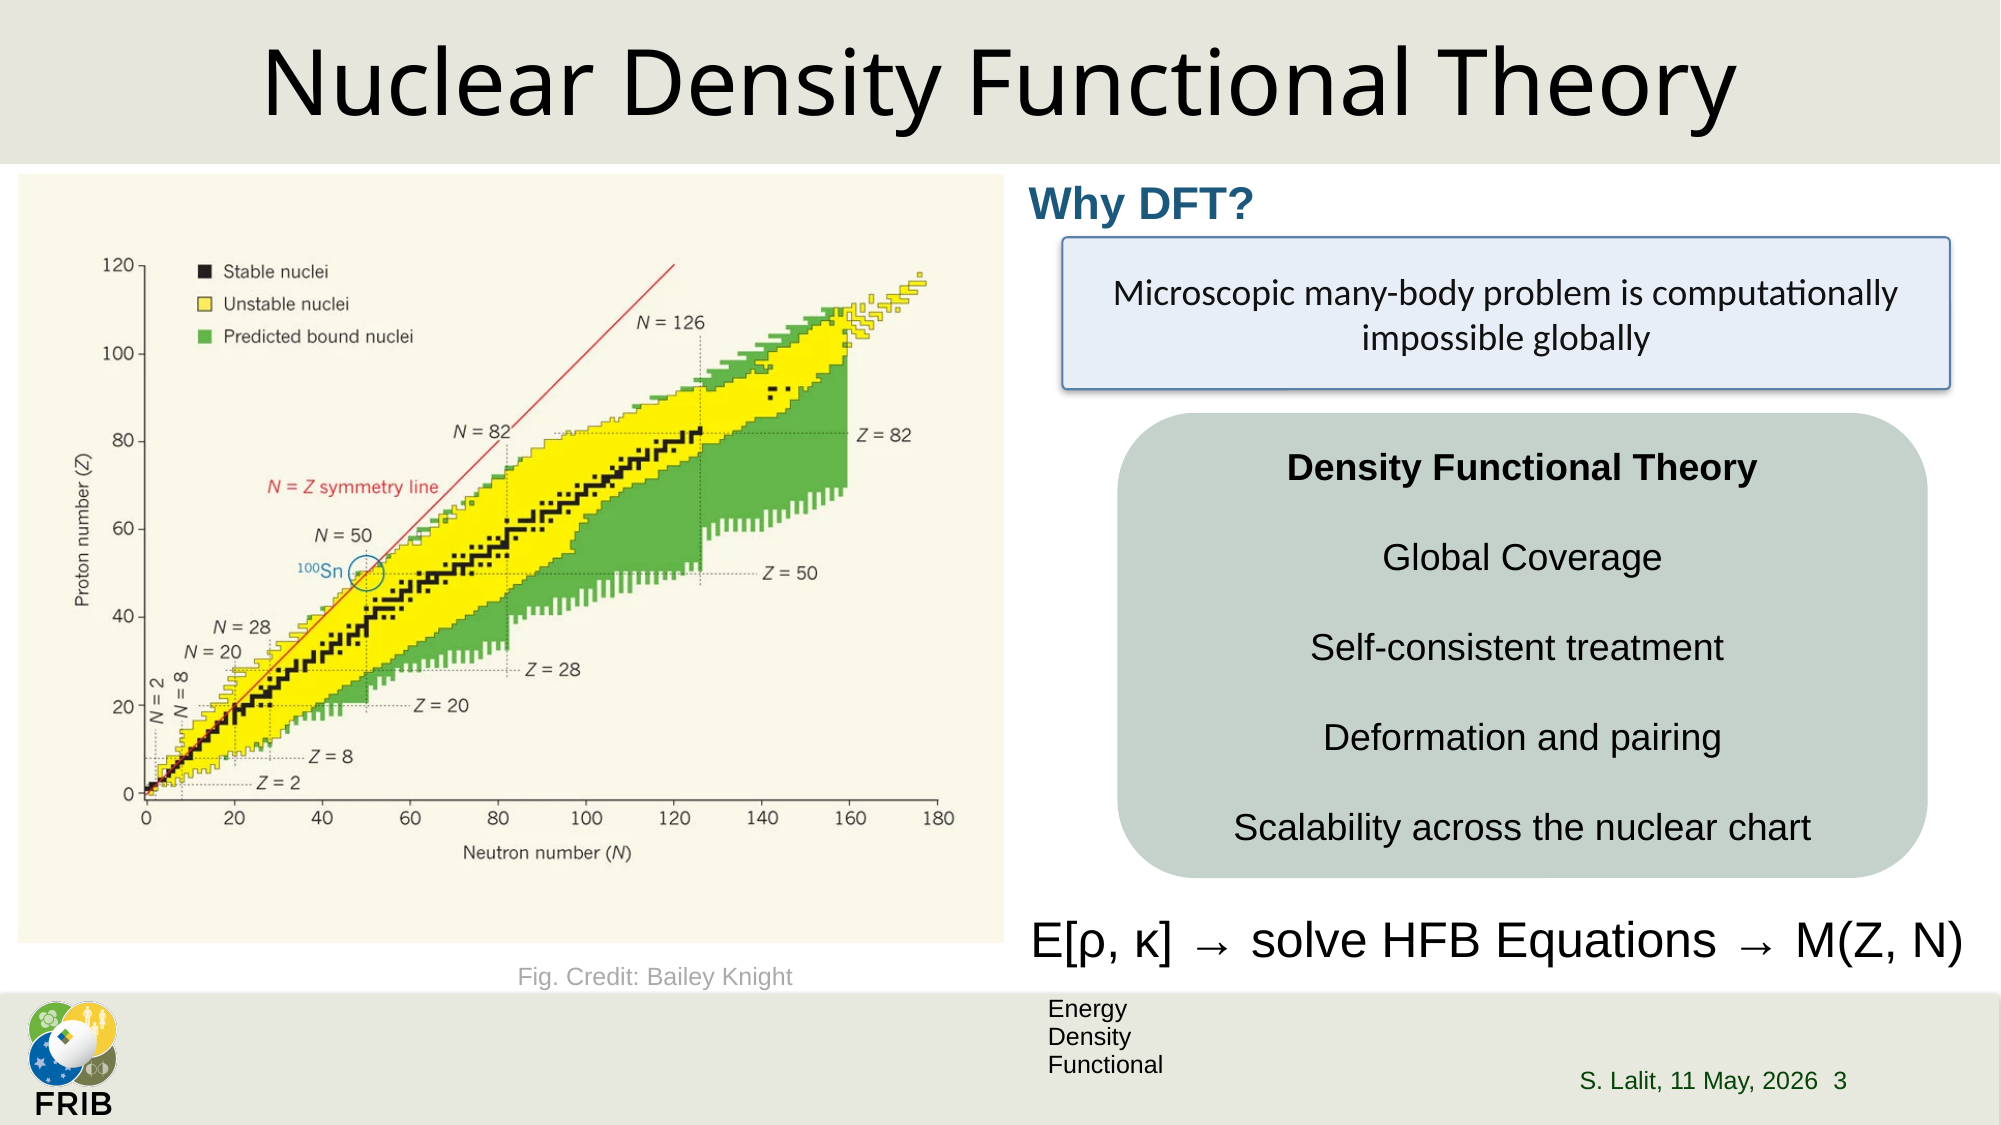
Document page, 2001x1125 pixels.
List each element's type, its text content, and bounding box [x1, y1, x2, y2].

text_box Fig. Credit: Bailey Knight [502, 953, 907, 999]
picture [18, 174, 1004, 943]
text_box Why DFT? [1014, 170, 1360, 260]
text_box Energy Density Functional [1033, 987, 1184, 1087]
text_box Density Functional Theory Global Coverage Self-consistent treatment Deformation and pairing Scalability across the nuclear chart [1117, 412, 1928, 879]
text_box Microscopic many-body problem is computationally impossible globally [1062, 237, 1951, 390]
picture [0, 0, 2000, 164]
text_box E[ρ, κ] → solve HFB Equations → M(Z, N) [1015, 904, 1987, 1061]
picture [21, 994, 124, 1115]
text_box Nuclear Density Functional Theory [16, 32, 1983, 140]
